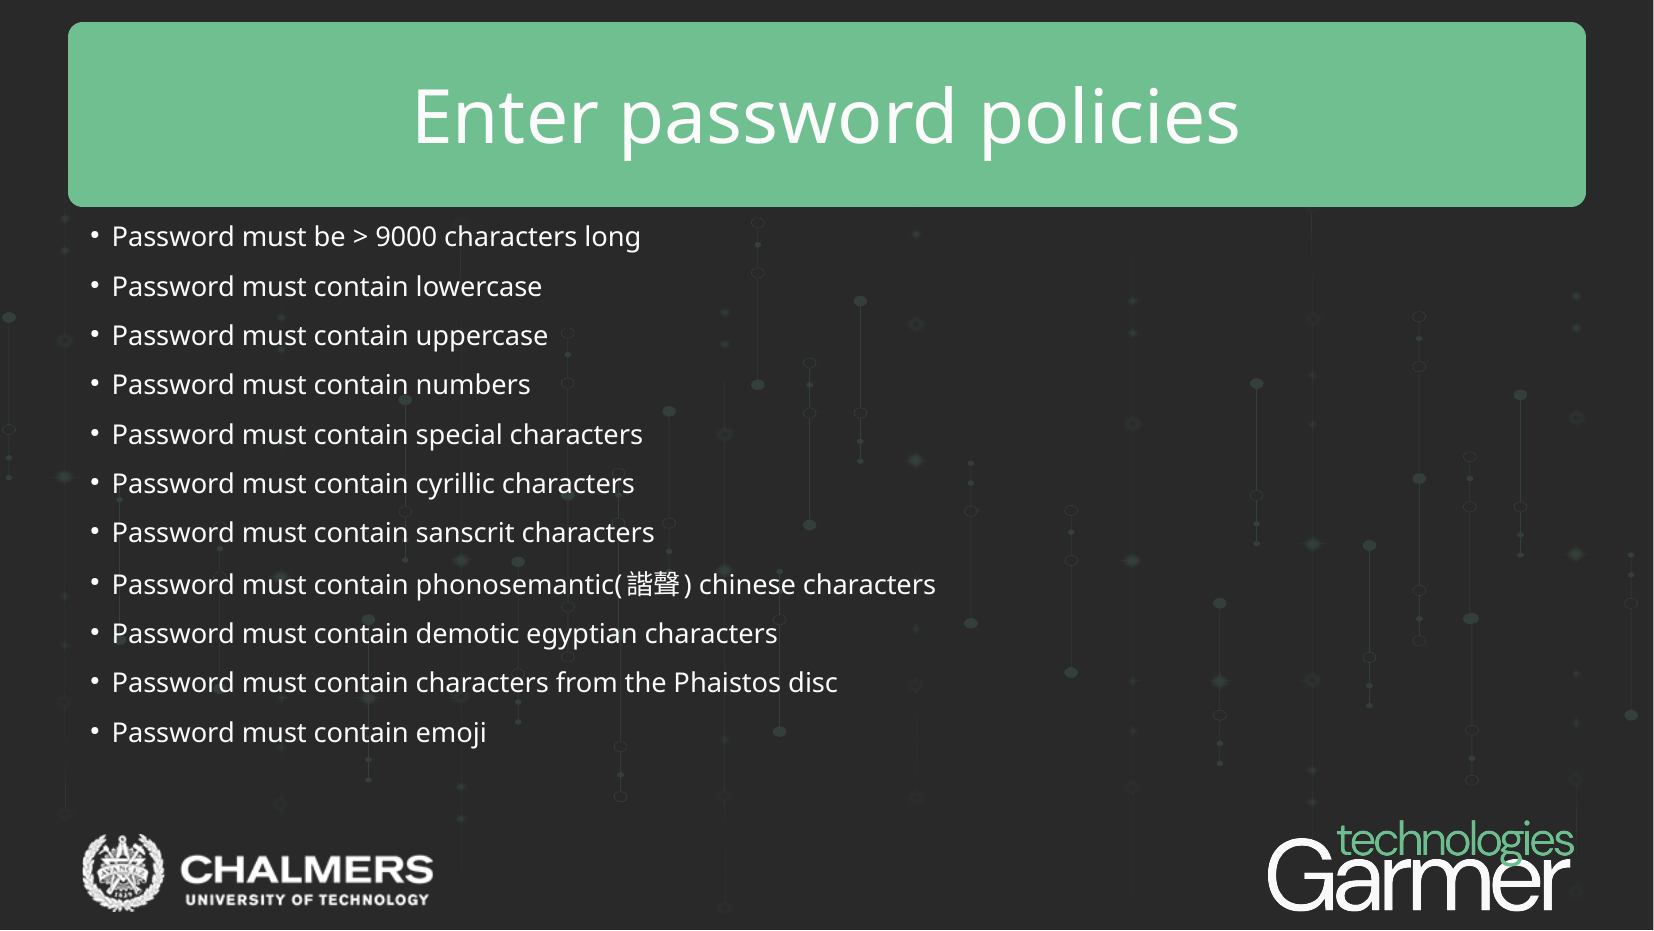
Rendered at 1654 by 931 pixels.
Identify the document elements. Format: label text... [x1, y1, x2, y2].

title Enter password policies [82, 37, 1571, 193]
picture [1246, 807, 1607, 912]
list Password must be > 9000 characters long Password must contain lowercase Password must contain uppercase Password must contain numbers Password must contain special characters Password must contain cyrillic characters Password must contain sanscrit characters Password must contain phonosemantic(諧聲) chinese characters Password must contain demotic egyptian characters Password must contain characters from the Phaistos disc Password must contain emoji [82, 217, 1571, 758]
picture [82, 834, 443, 912]
